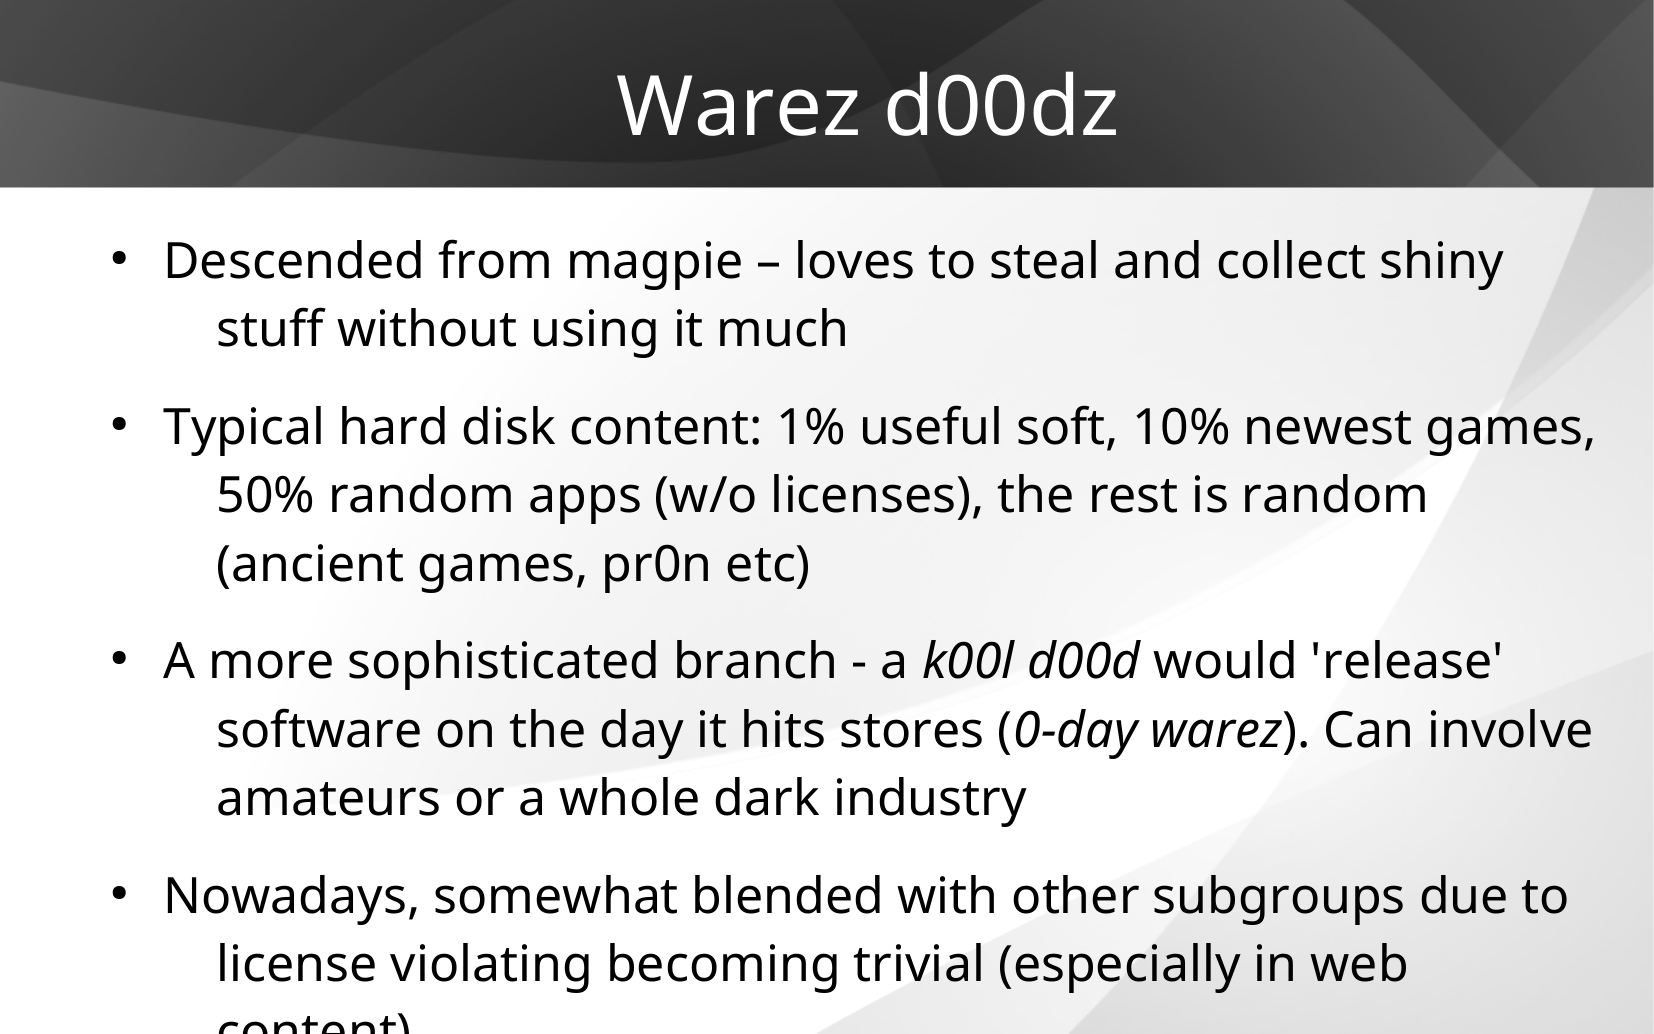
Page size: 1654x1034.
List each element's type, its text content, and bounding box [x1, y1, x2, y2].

picture [357, 1025, 371, 1034]
picture [0, 0, 1654, 1034]
picture [247, 1025, 263, 1034]
title Warez d00dz [124, 0, 1613, 208]
picture [279, 1025, 293, 1034]
list Descended from magpie – loves to steal and collect shiny stuff without using it much Typical hard disk content: 1% useful soft, 10% newest games, 50% random apps (w/o licenses), the rest is random (ancient games, pr0n etc) A more sophisticated branch - a k00l d00d would 'release' software on the day it hits stores (0-day warez). Can involve amateurs or a whole dark industry Nowadays, somewhat blended with other subgroups due to license violating becoming trivial (especially in web content) [75, 225, 1613, 1013]
picture [326, 1025, 340, 1033]
